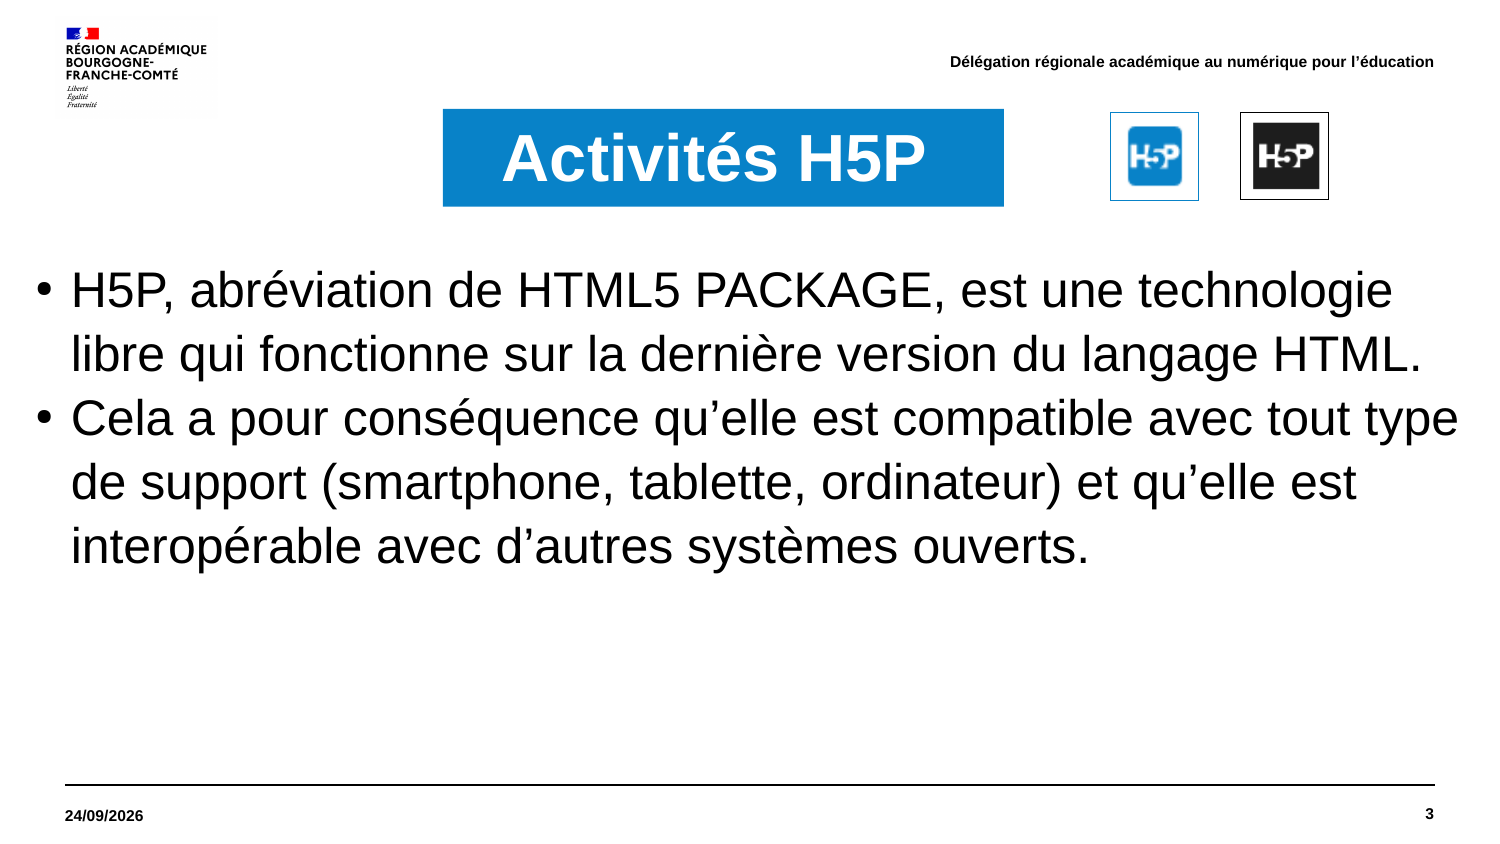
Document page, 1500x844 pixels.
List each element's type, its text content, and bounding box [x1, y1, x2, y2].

text_box <numéro> [1213, 784, 1435, 843]
text_box H5P, abréviation de HTML5 PACKAGE, est une technologie libre qui fonctionne sur la dernière version du langage HTML. Cela a pour conséquence qu’elle est compatible avec tout type de support (smartphone, tablette, ordinateur) et qu’elle est interopérable avec d’autres systèmes ouverts. [35, 253, 1483, 703]
picture [1110, 112, 1199, 201]
picture [55, 16, 218, 119]
picture [1240, 112, 1329, 200]
text_box 03/02/2022 [64, 787, 245, 843]
text_box Délégation régionale académique au numérique pour l’éducation [944, 32, 1435, 91]
text_box Activités H5P [442, 108, 1004, 207]
